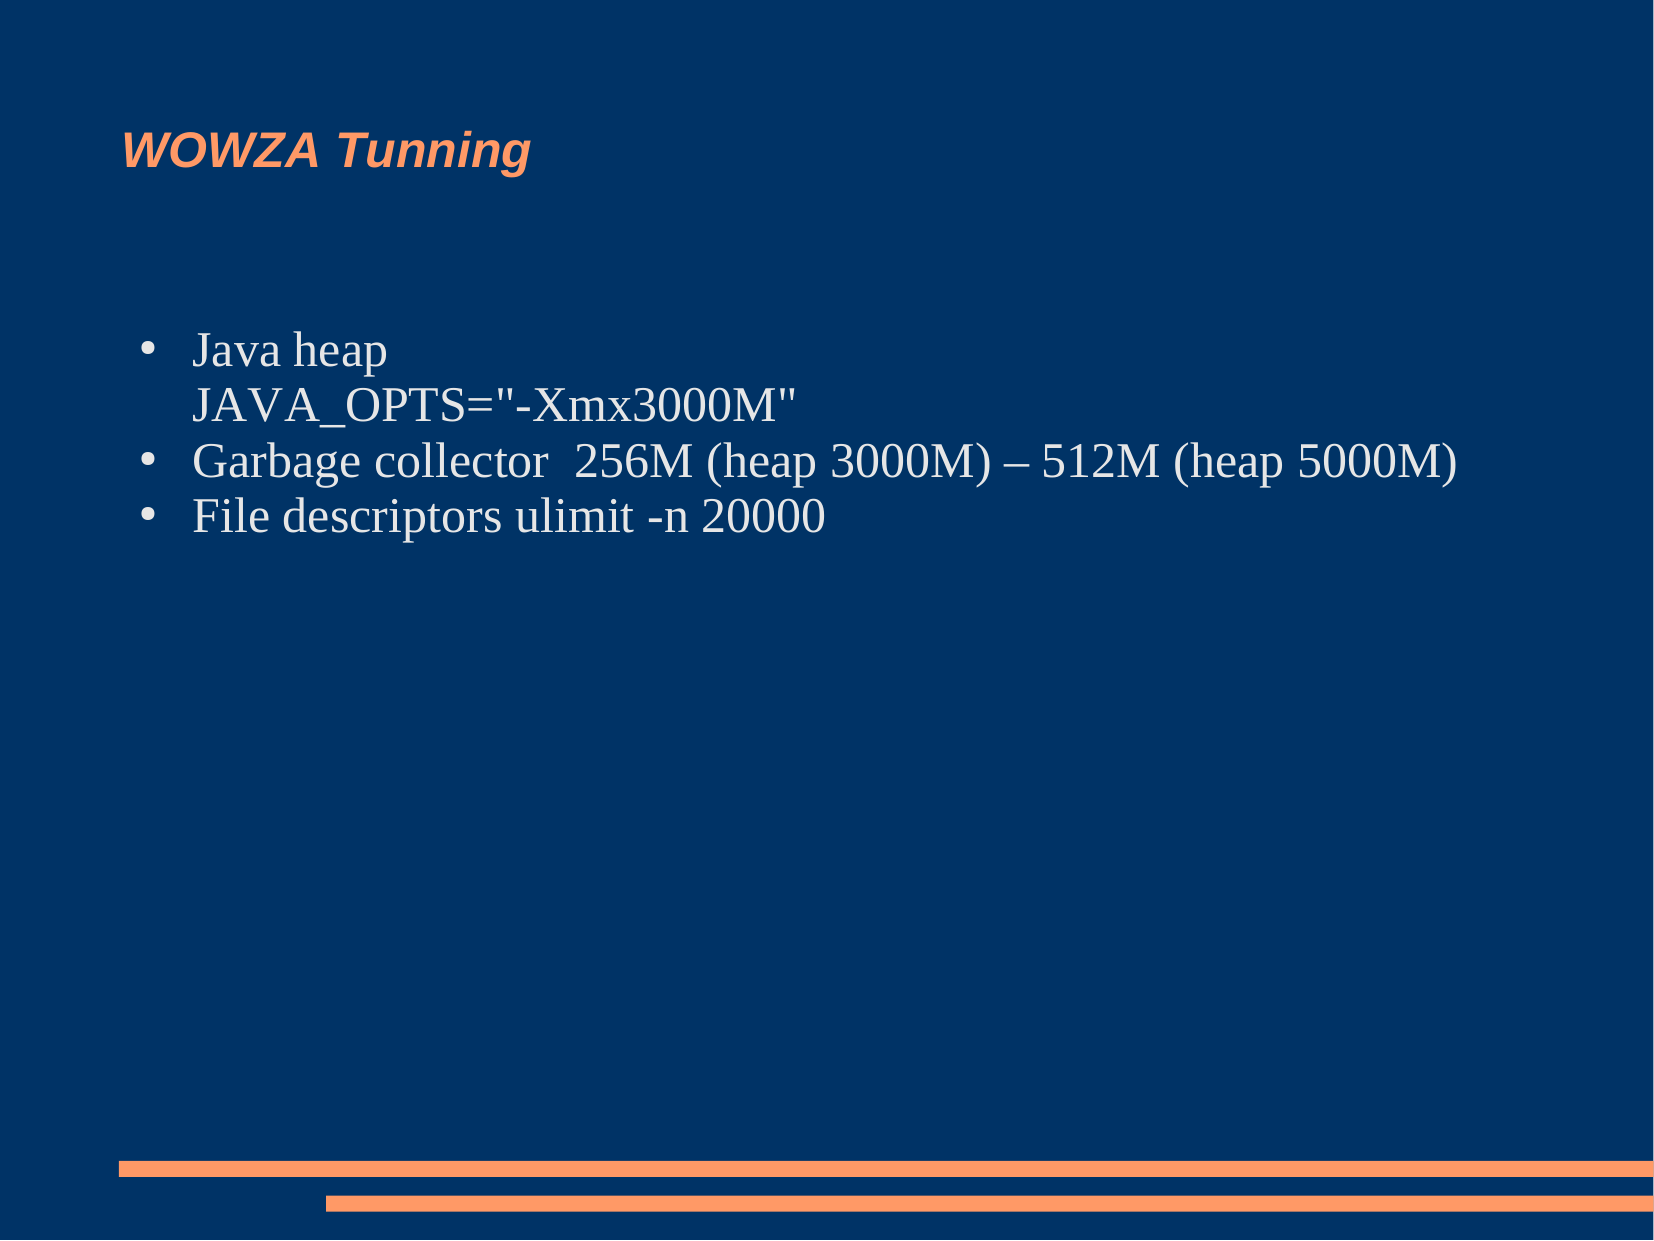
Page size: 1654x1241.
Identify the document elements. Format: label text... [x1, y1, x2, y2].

title WOWZA Tunning [121, 46, 1534, 254]
list Java heap JAVA_OPTS="-Xmx3000M" Garbage collector 256M (heap 3000M) – 512M (heap 5000M) File descriptors ulimit -n 20000 [121, 322, 1561, 1132]
